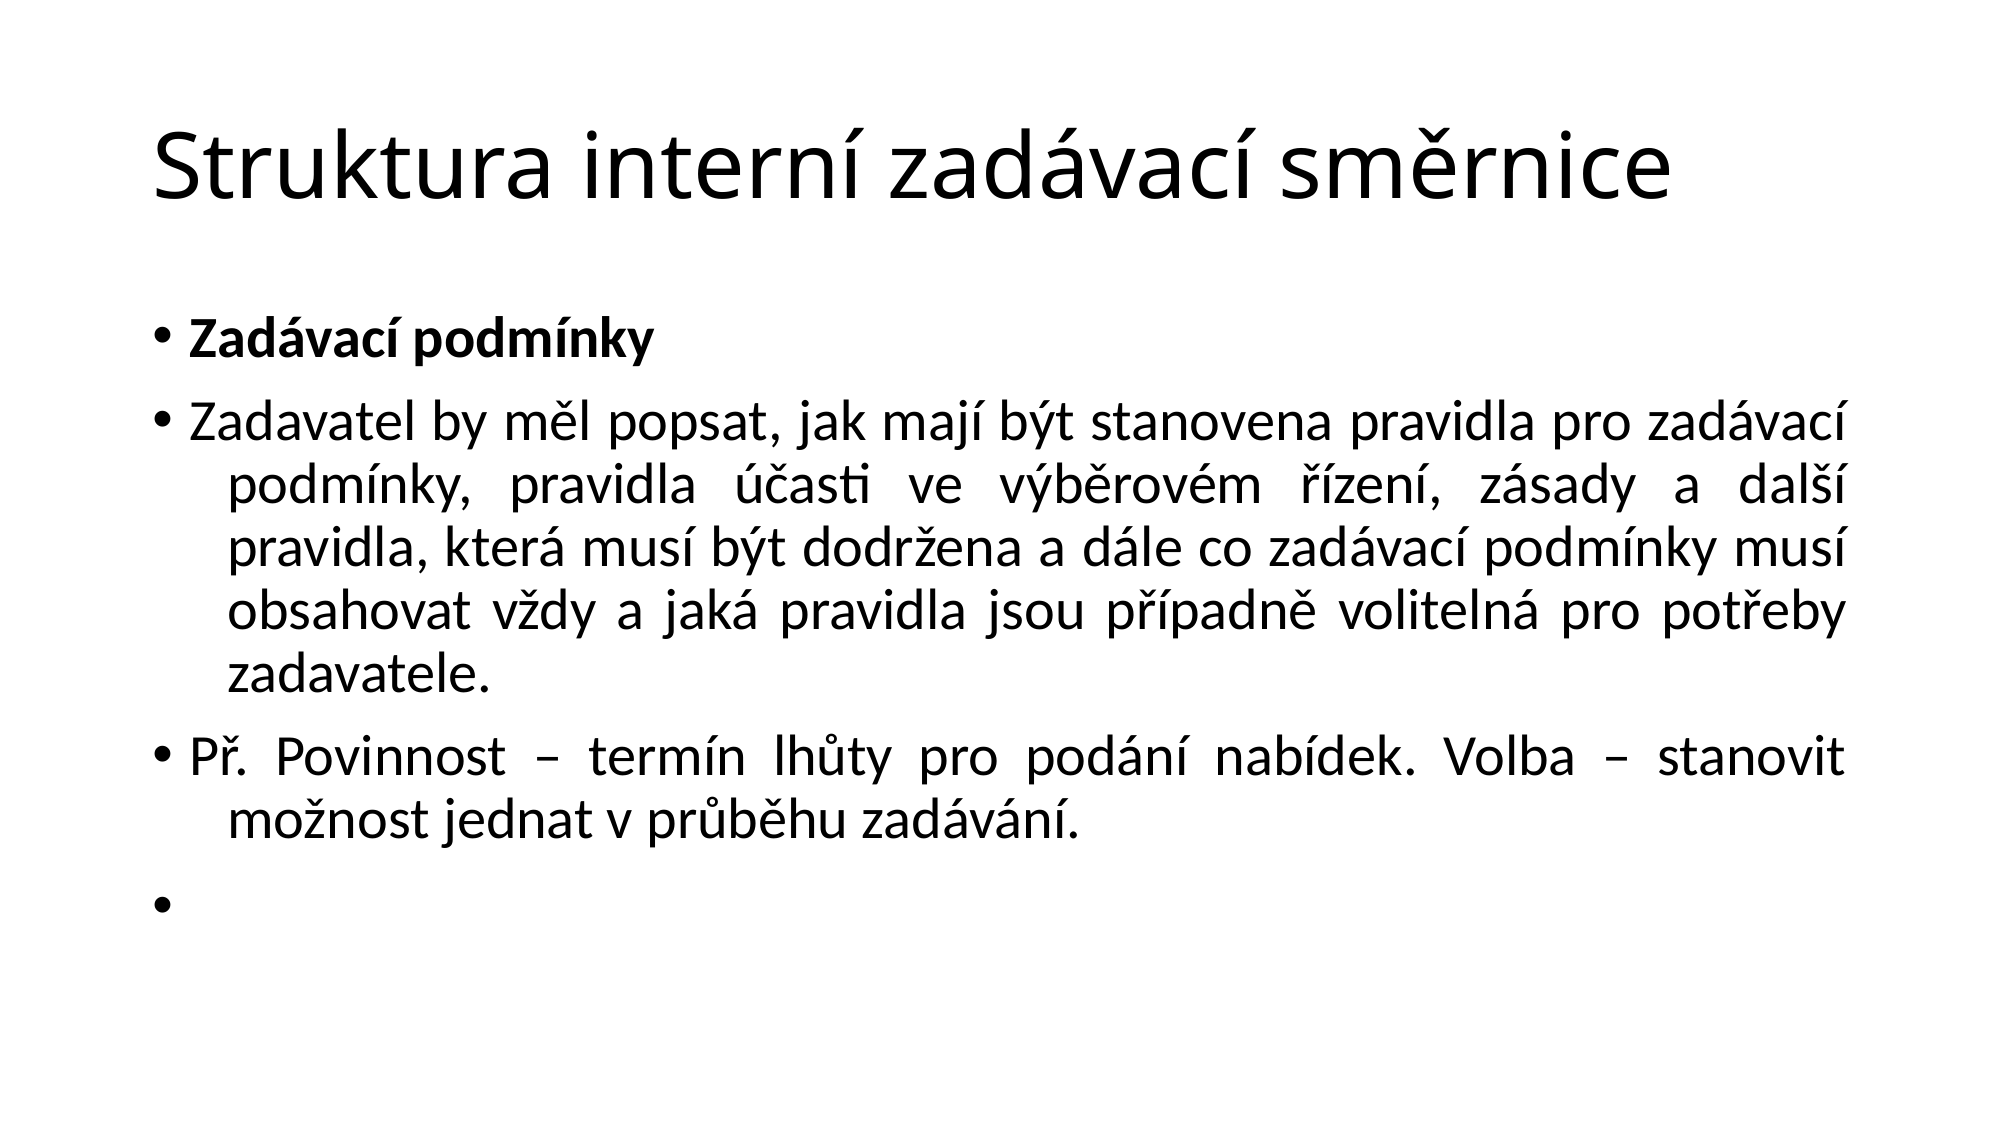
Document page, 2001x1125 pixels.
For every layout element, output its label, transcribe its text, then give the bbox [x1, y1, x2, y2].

title Struktura interní zadávací směrnice [137, 59, 1863, 278]
list Zadávací podmínky Zadavatel by měl popsat, jak mají být stanovena pravidla pro zadávací podmínky, pravidla účasti ve výběrovém řízení, zásady a další pravidla, která musí být dodržena a dále co zadávací podmínky musí obsahovat vždy a jaká pravidla jsou případně volitelná pro potřeby zadavatele. Př. Povinnost – termín lhůty pro podání nabídek. Volba – stanovit možnost jednat v průběhu zadávání. [137, 299, 1863, 1014]
